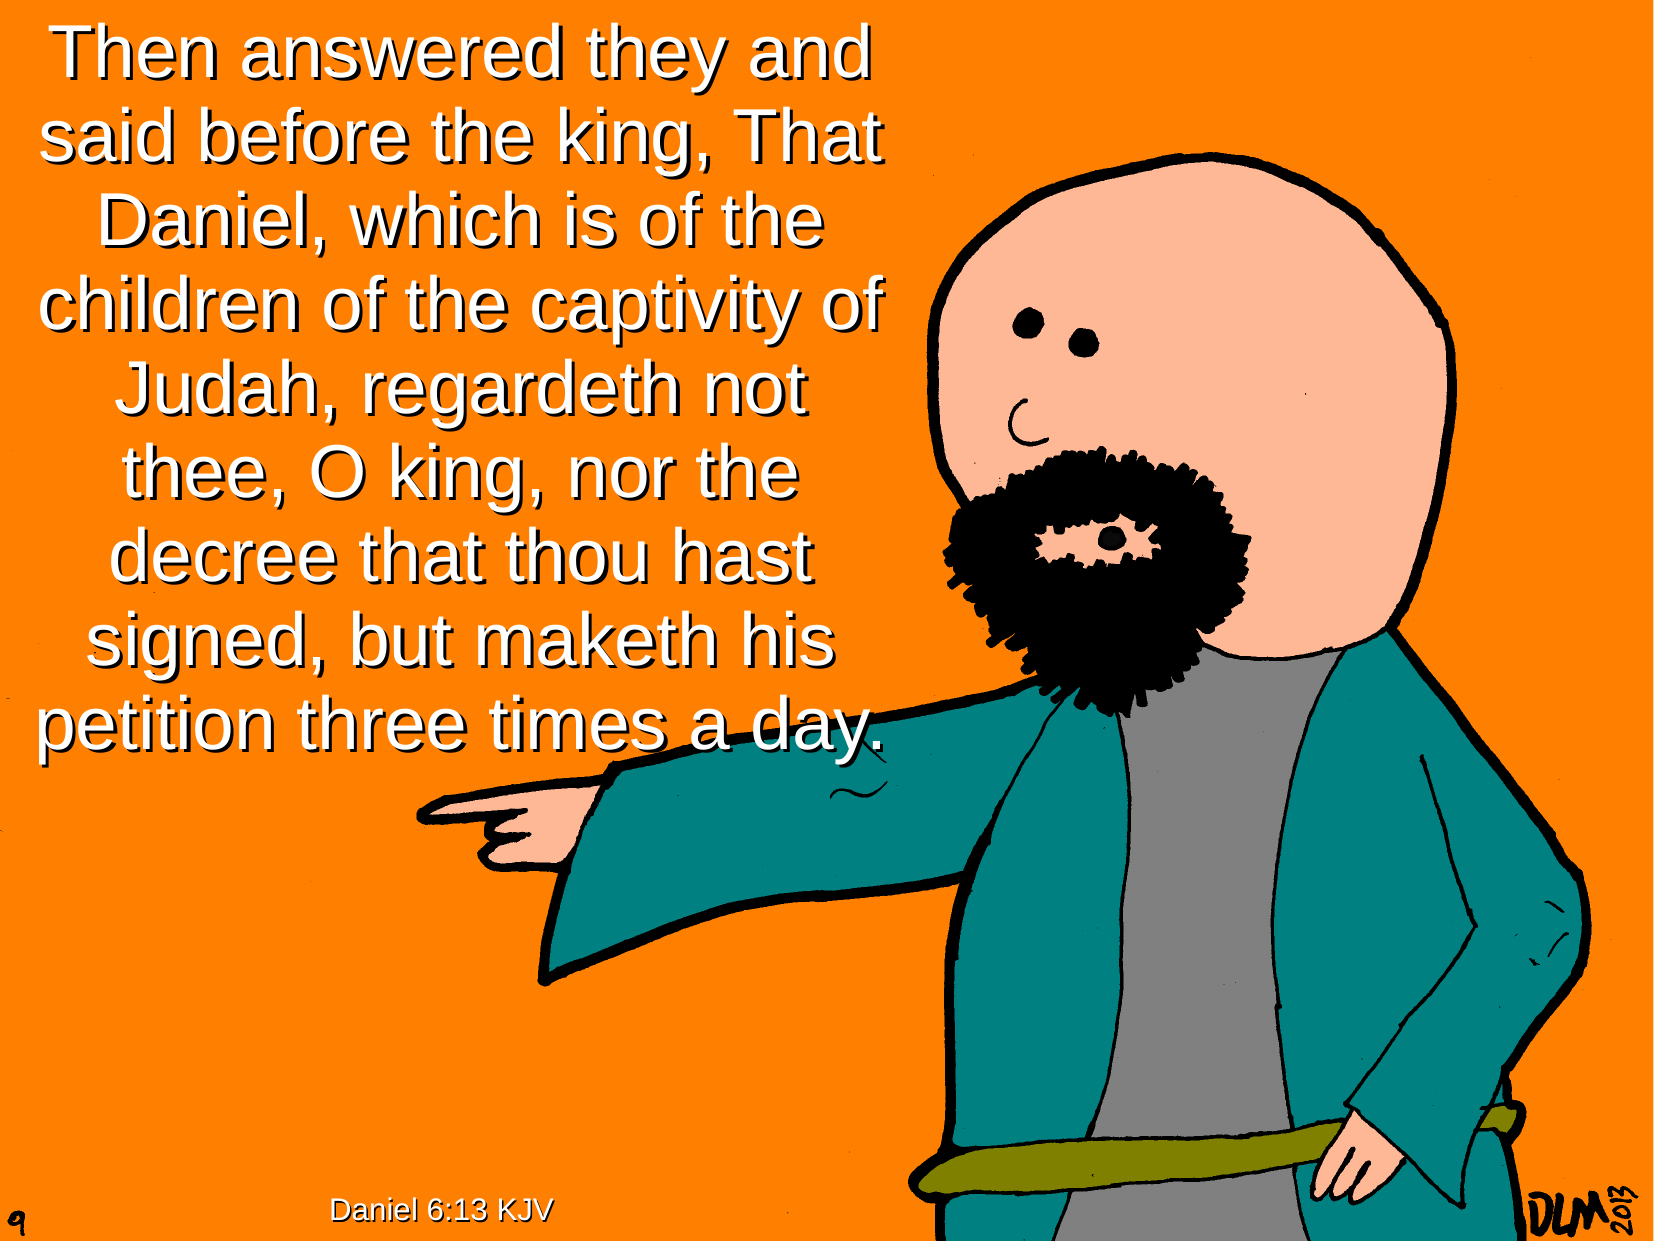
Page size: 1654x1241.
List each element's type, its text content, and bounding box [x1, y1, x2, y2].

text_box Daniel 6:13 KJV [283, 1185, 601, 1235]
picture [0, 0, 1654, 1241]
text_box Then answered they and said before the king, That Daniel, which is of the children of the captivity of Judah, regardeth not thee, O king, nor the decree that thou hast signed, but maketh his petition three times a day. [6, 2, 916, 773]
